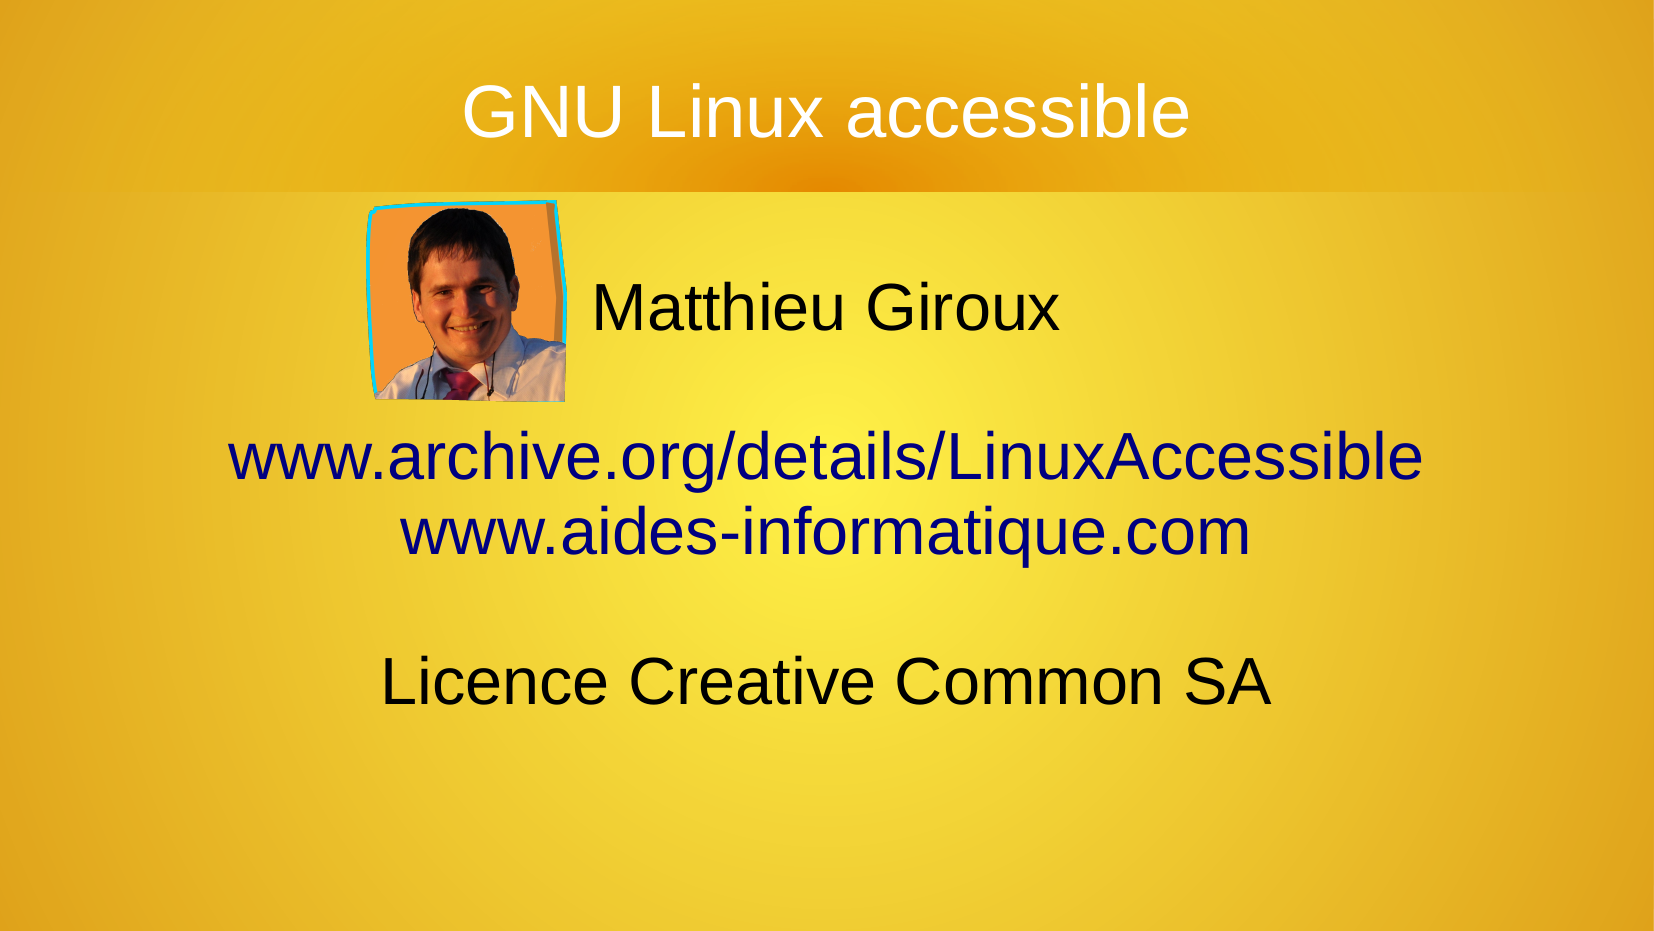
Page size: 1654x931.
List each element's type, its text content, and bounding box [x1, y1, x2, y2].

picture [366, 200, 567, 402]
title GNU Linux accessible [82, 35, 1571, 148]
subtitle Matthieu Giroux www.archive.org/details/LinuxAccessible www.aides-informatique.com Licence Creative Common SA [82, 148, 1571, 840]
